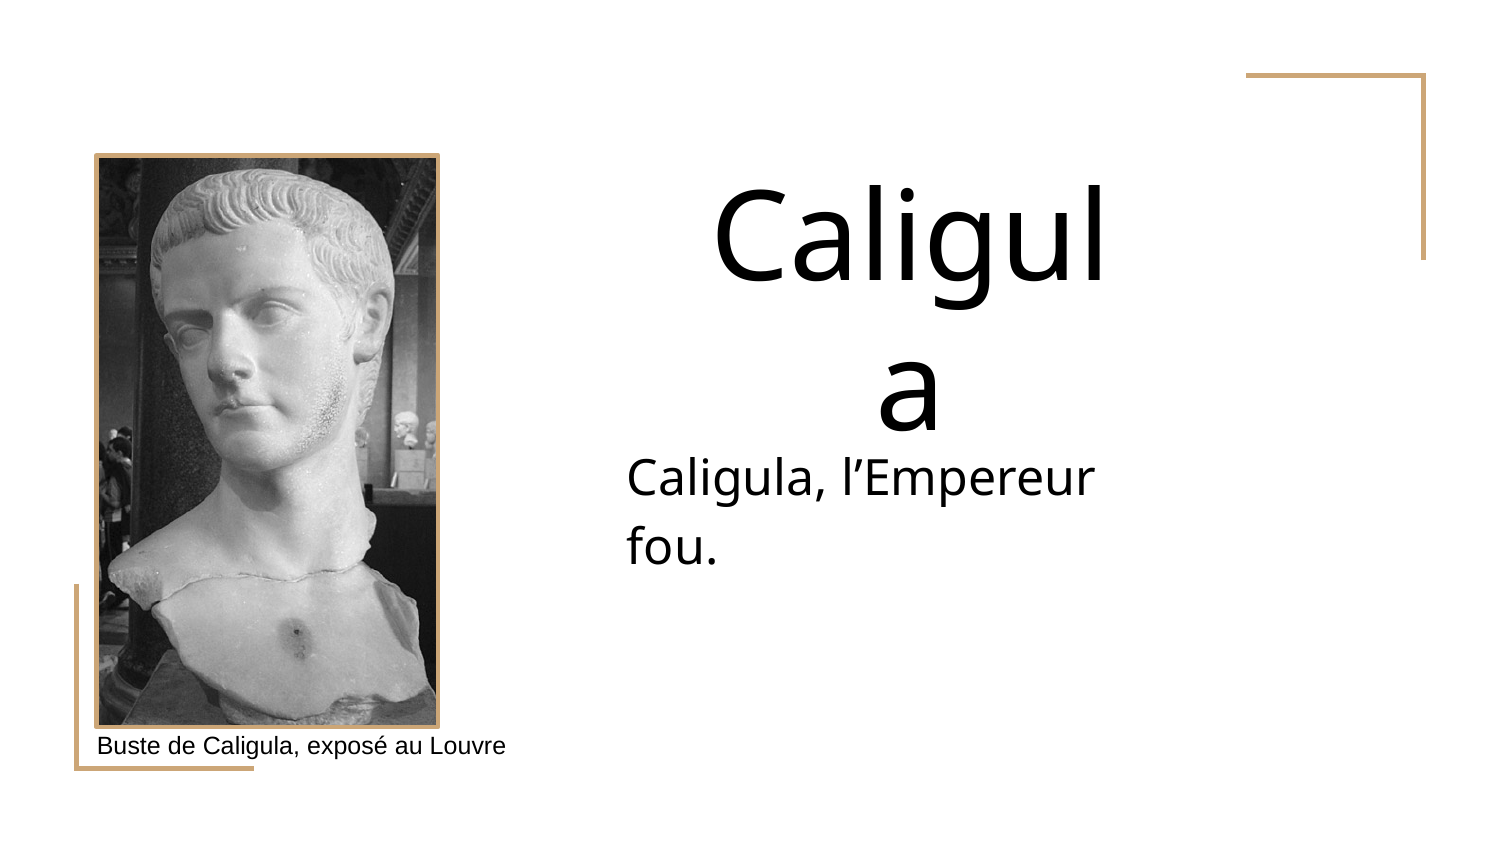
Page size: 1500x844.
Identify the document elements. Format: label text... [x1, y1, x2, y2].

text_box Buste de Caligula, exposé au Louvre [81, 714, 535, 772]
title Caligula [665, 179, 1155, 421]
subtitle Caligula, l’Empereur fou. [611, 421, 1209, 525]
picture [98, 157, 436, 714]
